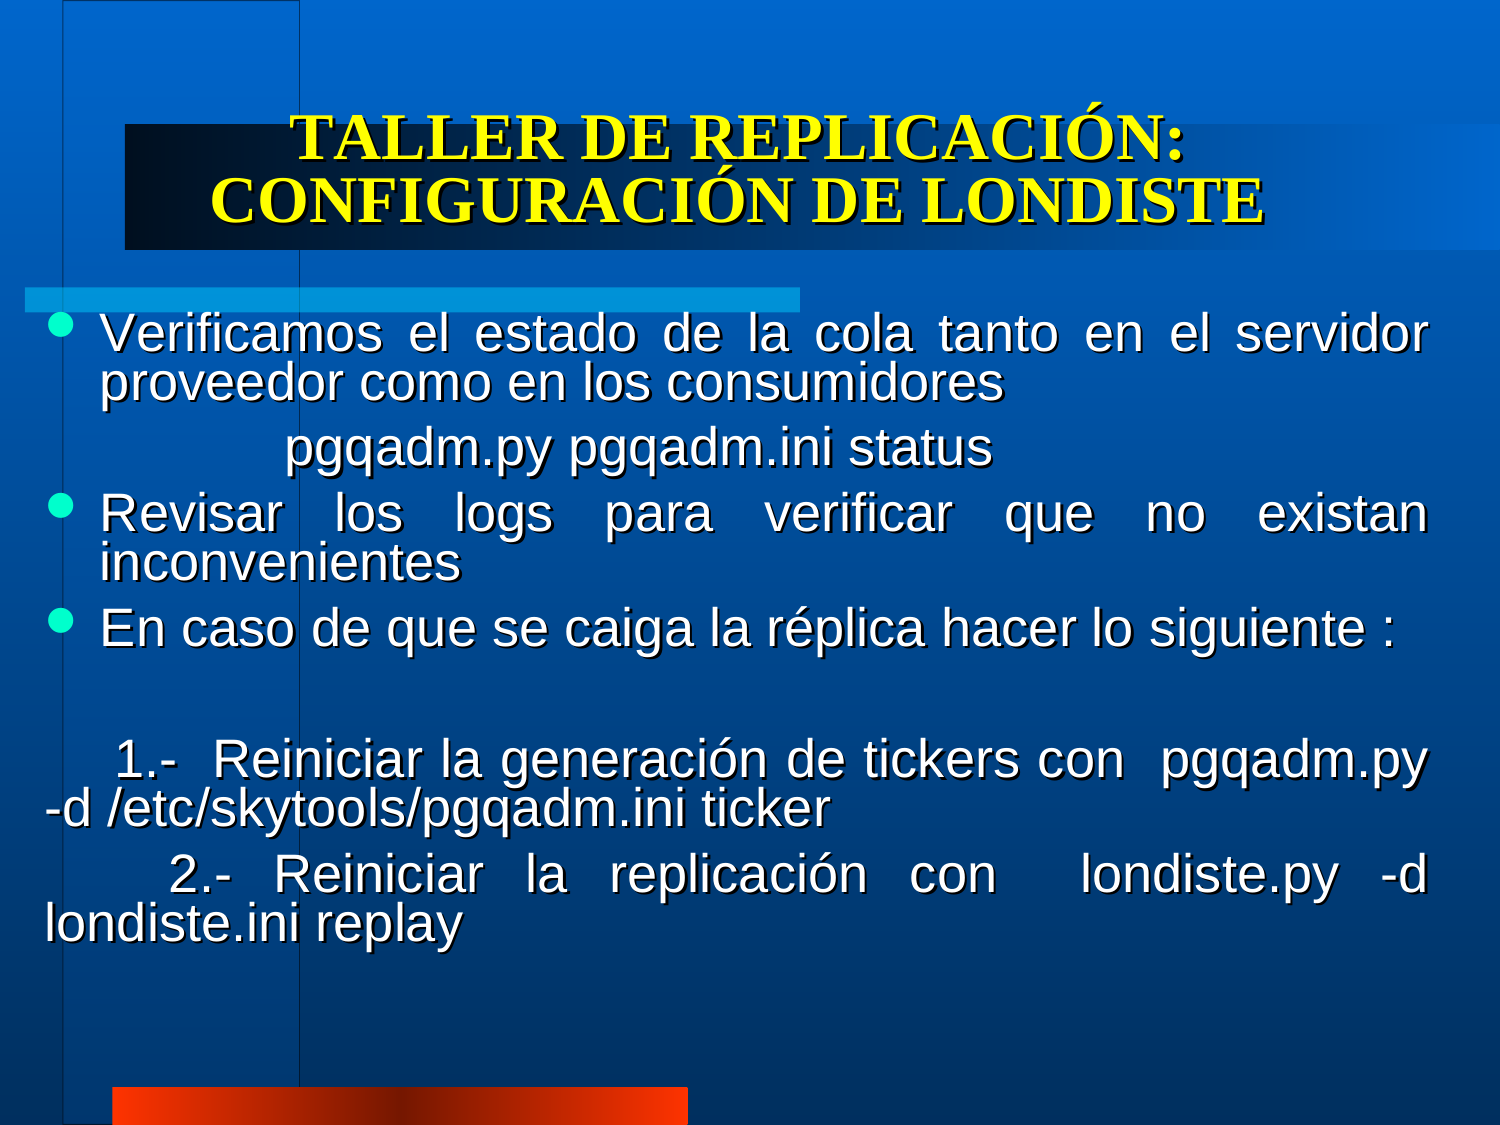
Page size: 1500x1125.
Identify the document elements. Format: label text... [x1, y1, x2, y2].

list Verificamos el estado de la cola tanto en el servidor proveedor como en los consumidores pgqadm.py pgqadm.ini status Revisar los logs para verificar que no existan inconvenientes En caso de que se caiga la réplica hacer lo siguiente : 1.- Reiniciar la generación de tickers con pgqadm.py -d /etc/skytools/pgqadm.ini ticker 2.- Reiniciar la replicación con londiste.py -d londiste.ini replay [29, 304, 1447, 1125]
title TALLER DE REPLICACIÓN: CONFIGURACIÓN DE LONDISTE [29, 78, 1447, 266]
